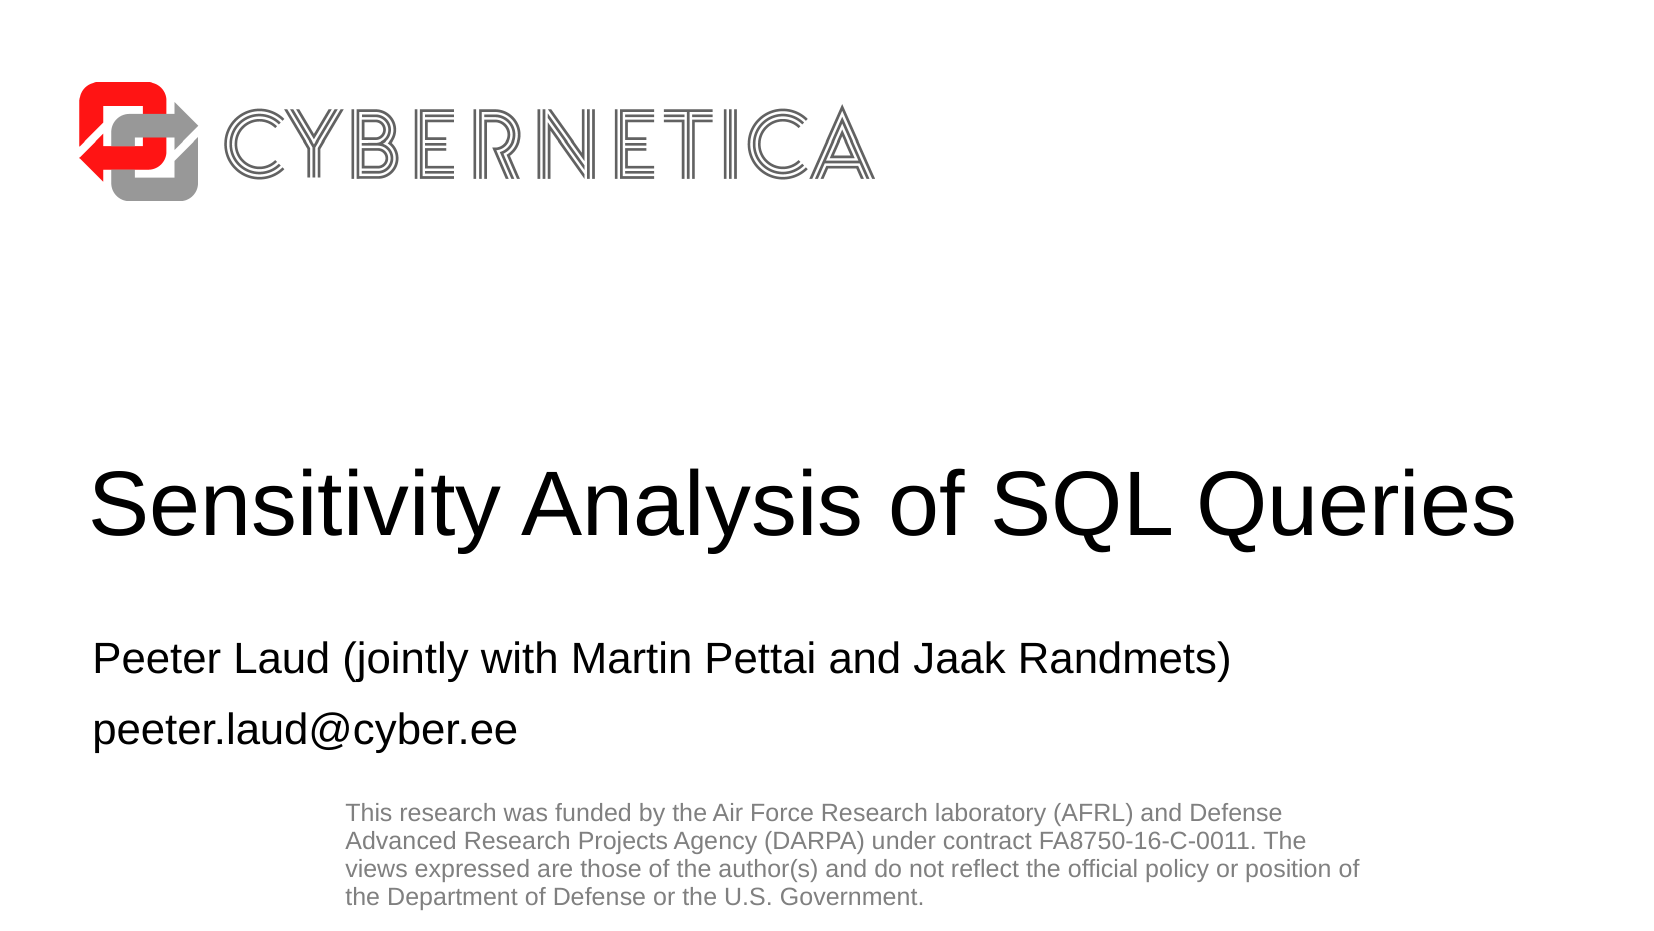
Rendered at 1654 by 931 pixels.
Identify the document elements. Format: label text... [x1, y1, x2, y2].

picture [79, 82, 875, 201]
text_box This research was funded by the Air Force Research laboratory (AFRL) and Defense Advanced Research Projects Agency (DARPA) under contract FA8750-16-C-0011. The views expressed are those of the author(s) and do not reflect the official policy or position of the Department of Defense or the U.S. Government. [330, 791, 1391, 919]
list Sensitivity Analysis of SQL Queries [17, 452, 1524, 656]
list Peeter Laud (jointly with Martin Pettai and Jaak Randmets) peeter.laud@cyber.ee [21, 633, 1510, 754]
